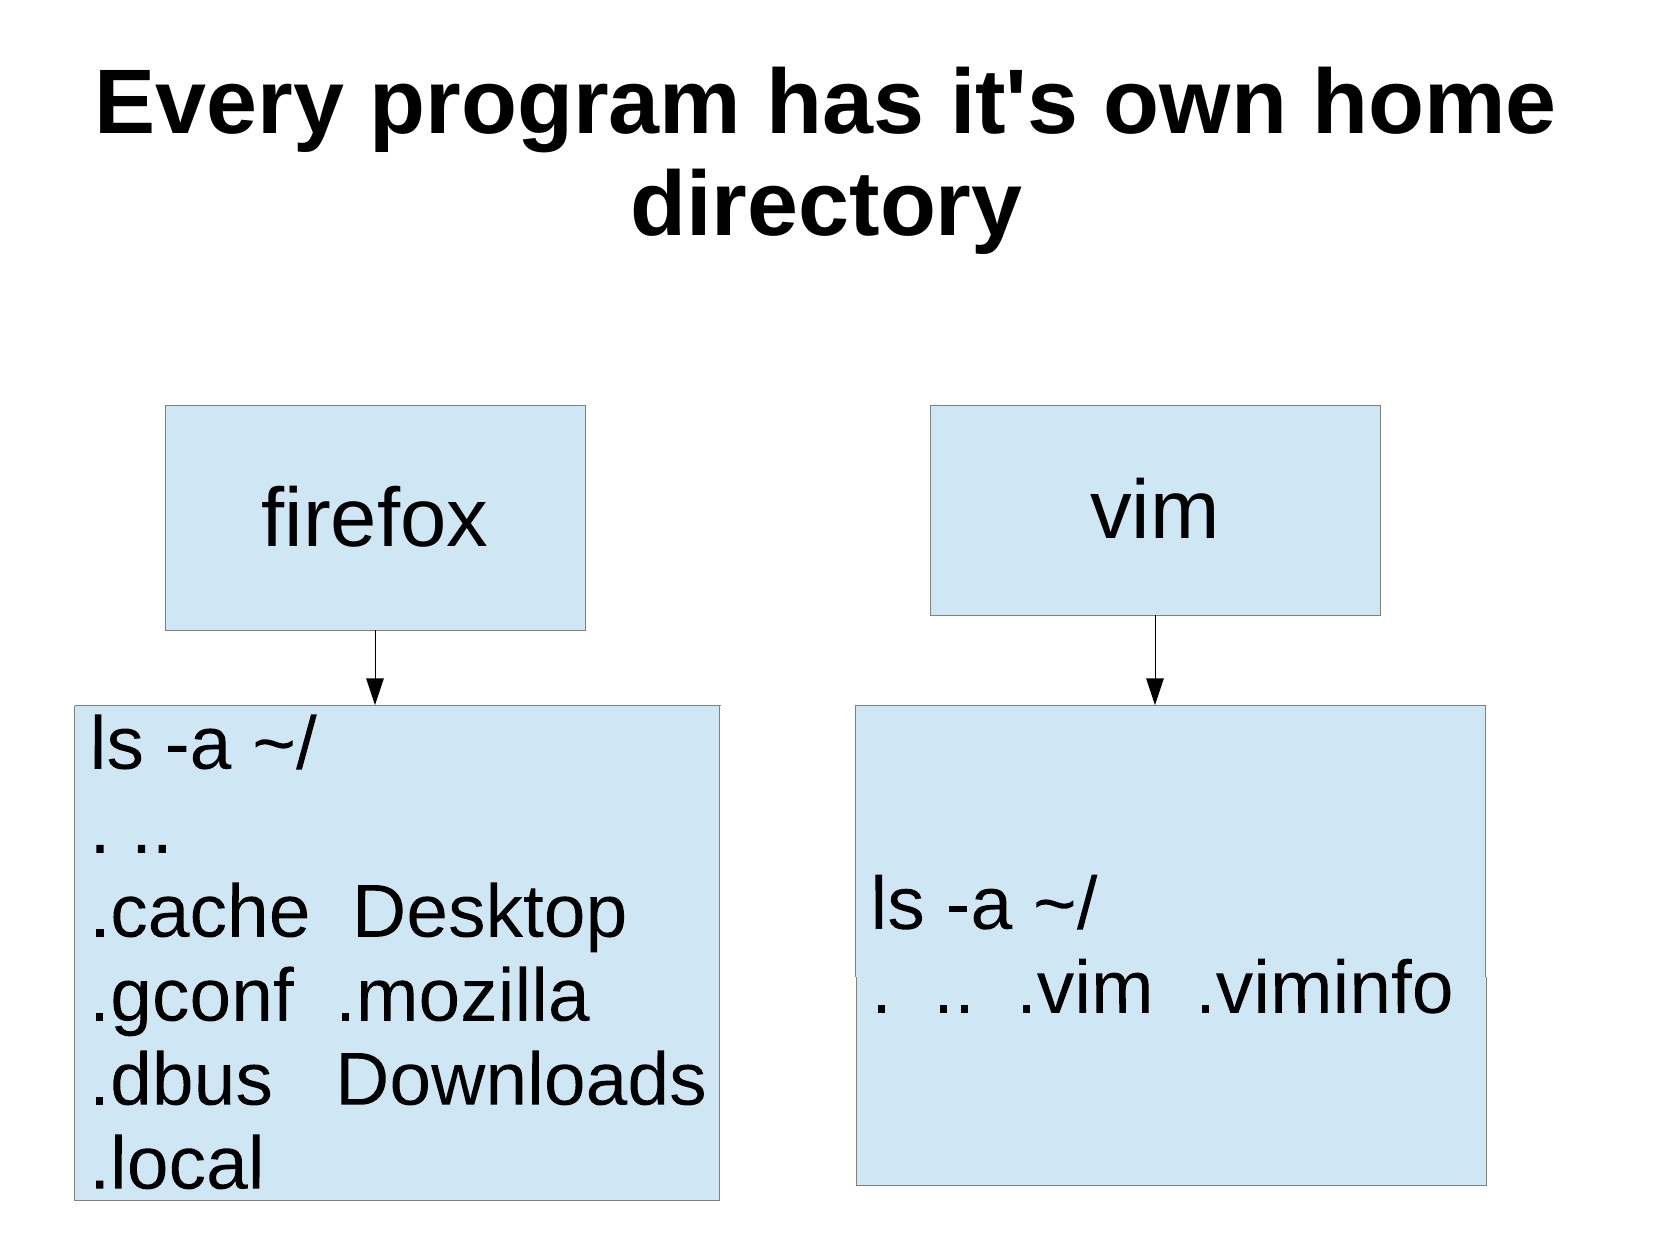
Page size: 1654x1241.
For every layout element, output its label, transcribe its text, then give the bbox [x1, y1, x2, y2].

text_box ls -a ~/ . .. .cache Desktop .gconf .mozilla .dbus Downloads .local [74, 705, 721, 1201]
title Every program has it's own home directory [82, 49, 1571, 257]
text_box ls -a ~/ . .. .vim .viminfo [855, 705, 1487, 1186]
text_box firefox [165, 405, 586, 631]
text_box vim [930, 405, 1381, 616]
